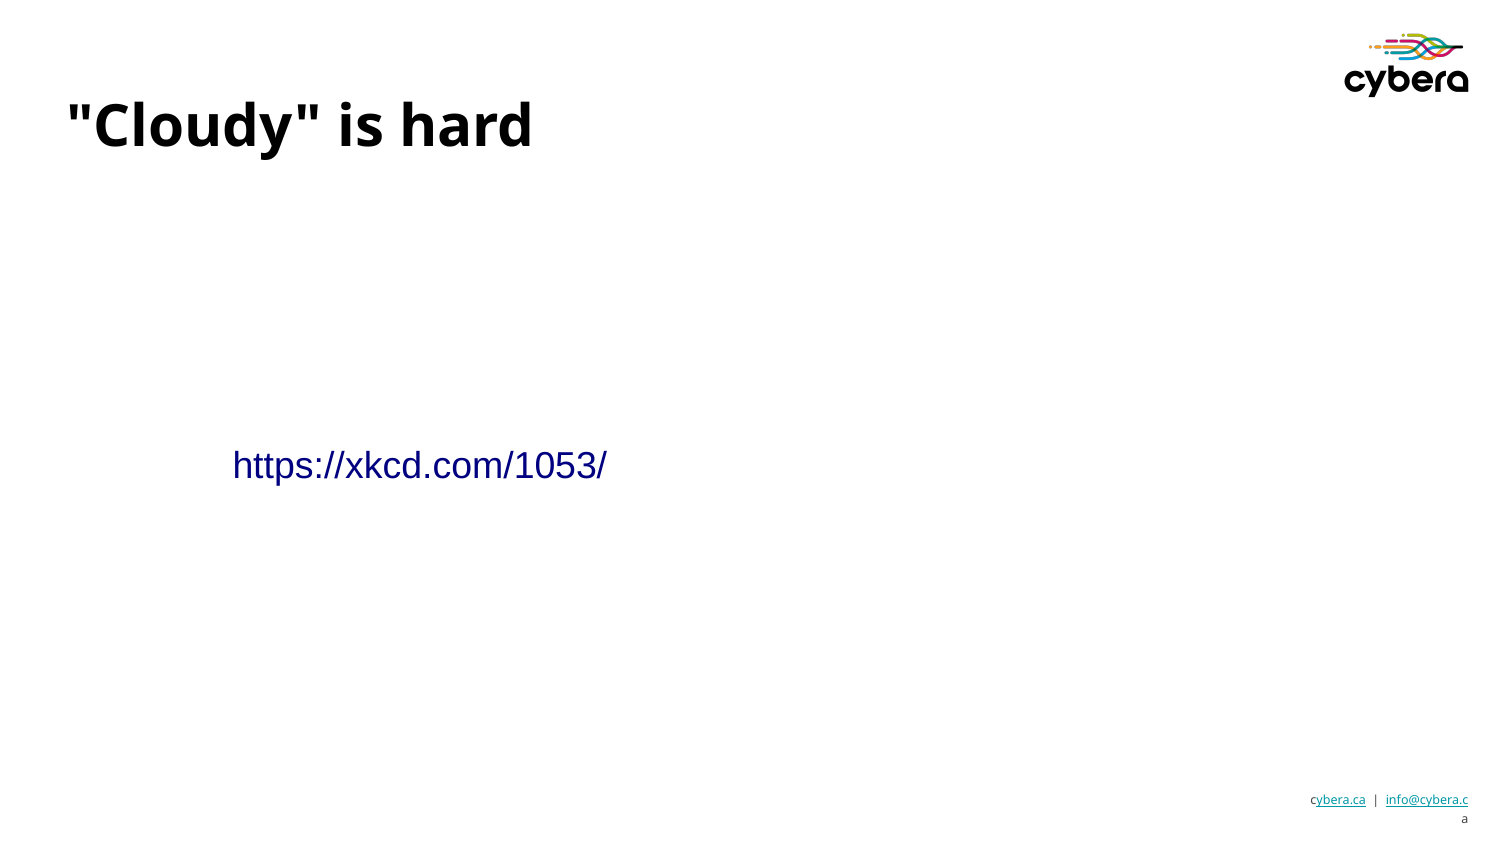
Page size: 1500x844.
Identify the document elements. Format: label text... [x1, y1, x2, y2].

text_box https://xkcd.com/1053/ [217, 425, 1339, 810]
picture [1344, 33, 1469, 98]
title "Cloudy" is hard [51, 72, 1314, 167]
